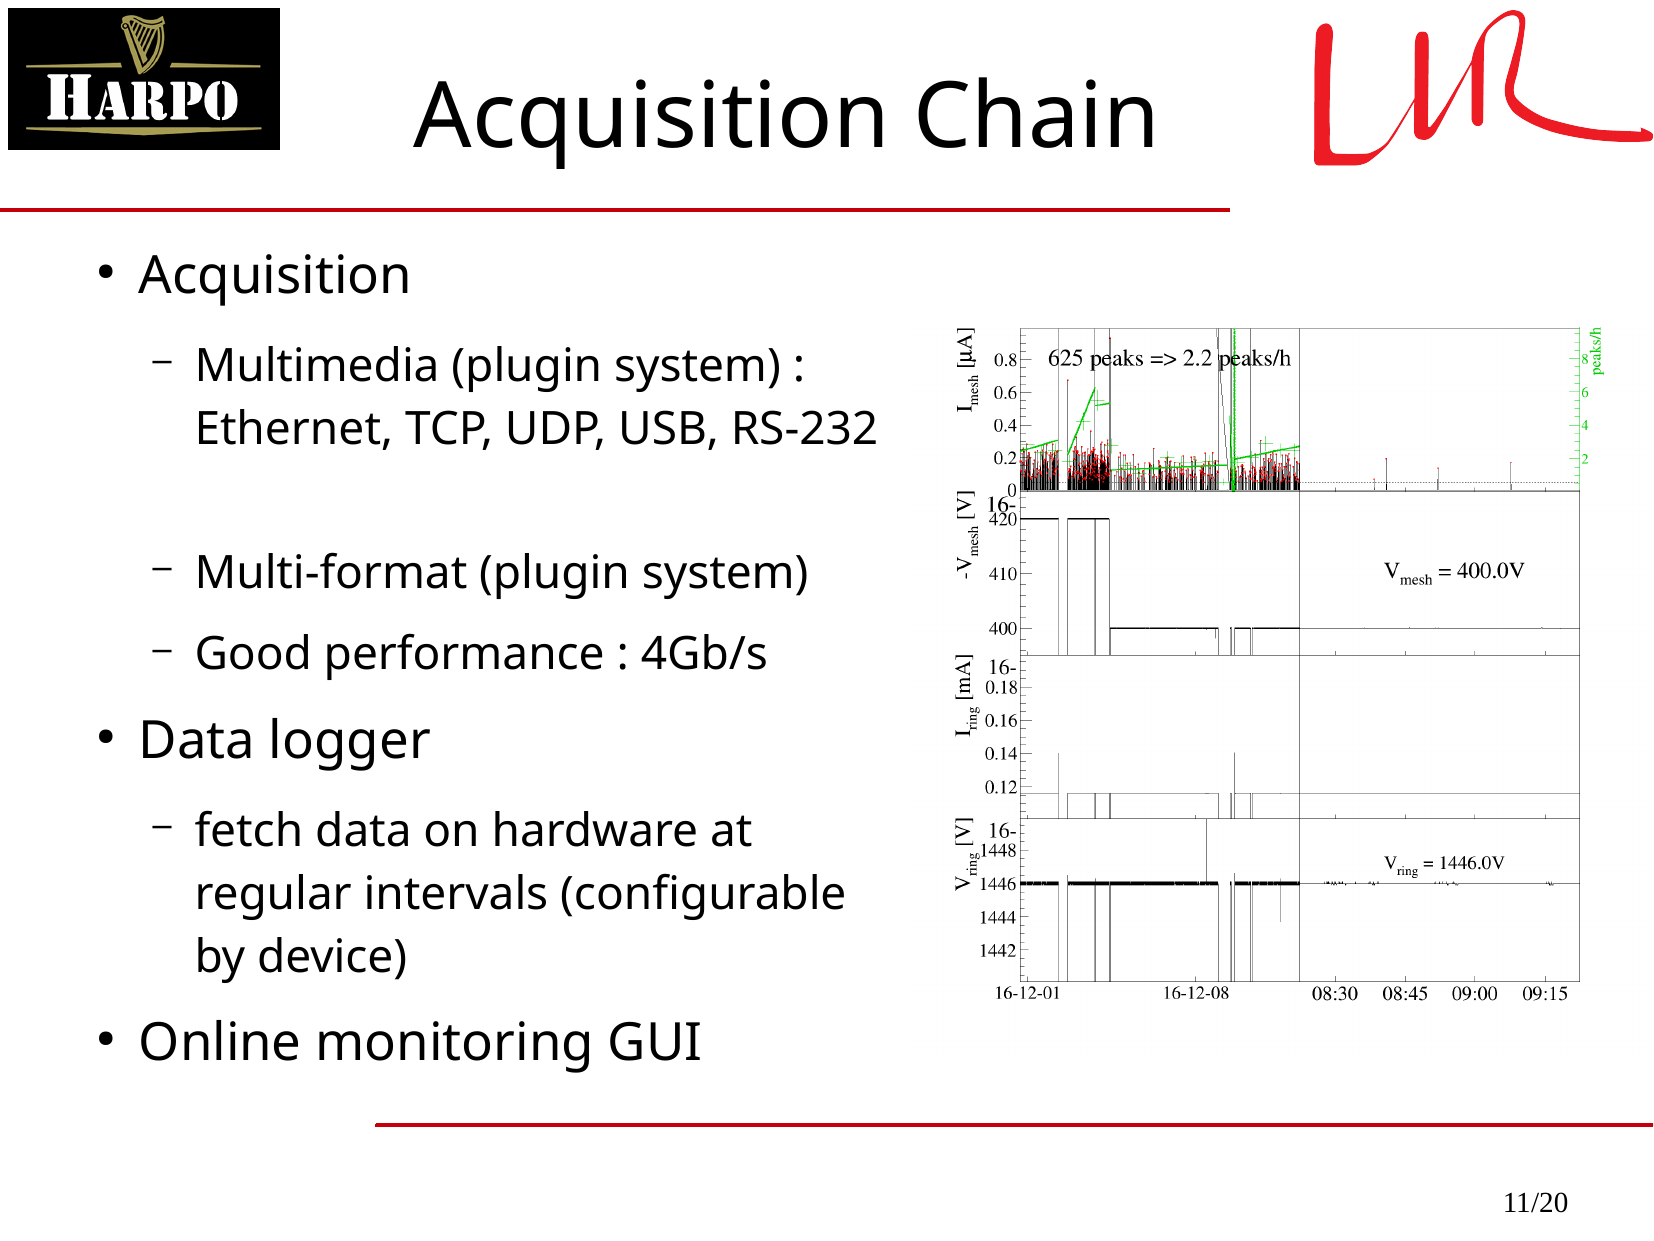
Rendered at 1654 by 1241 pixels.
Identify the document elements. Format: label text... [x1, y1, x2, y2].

picture [1314, 10, 1653, 166]
title Acquisition Chain [285, 15, 1291, 211]
list Acquisition Multimedia (plugin system) : Ethernet, TCP, UDP, USB, RS-232 Multi-format (plugin system) Good performance : 4Gb/s Data logger fetch data on hardware at regular intervals (configurable by device) Online monitoring GUI [82, 237, 898, 1081]
picture [8, 8, 280, 150]
picture [908, 321, 1653, 1055]
